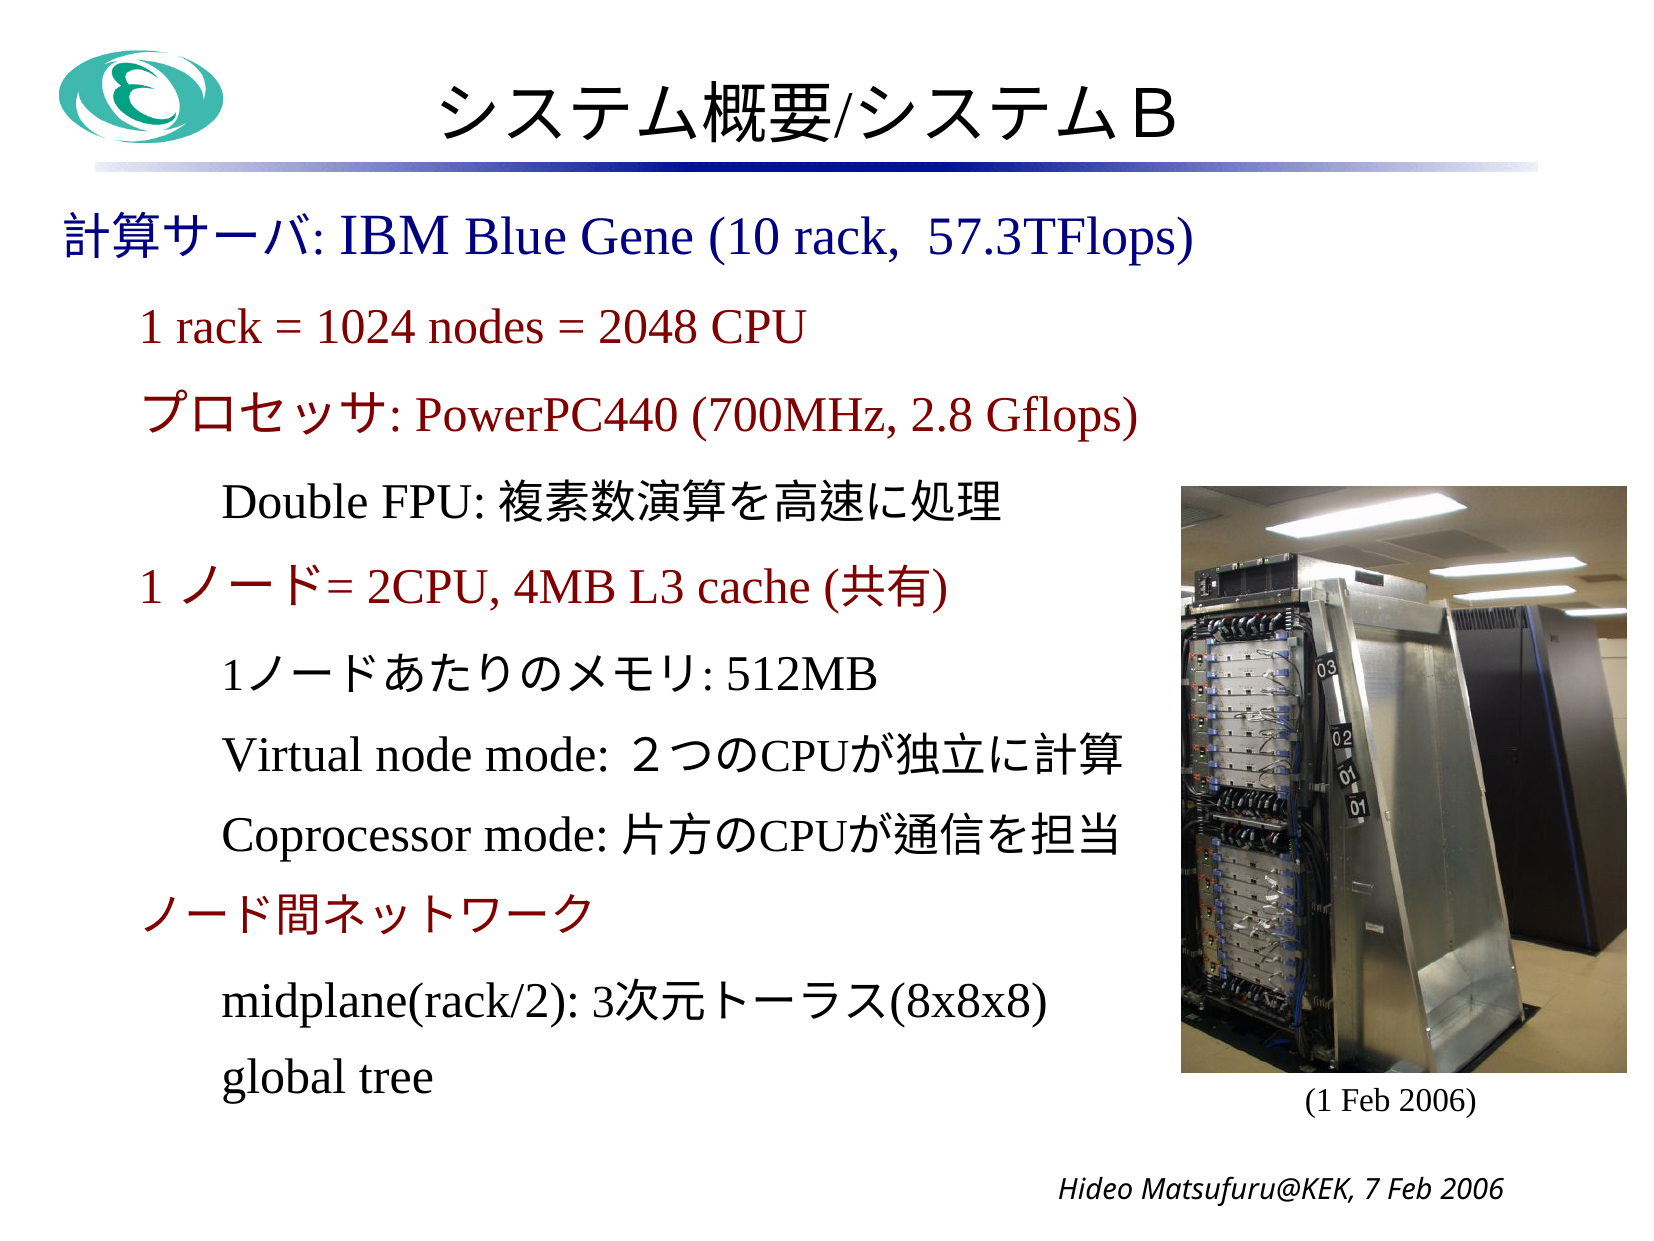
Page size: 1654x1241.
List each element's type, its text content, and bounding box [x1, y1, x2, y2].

text_box (1 Feb 2006) [1304, 1082, 1478, 1123]
list 計算サーバ: IBM Blue Gene (10 rack, 57.3TFlops) 1 rack = 1024 nodes = 2048 CPU プロセッサ: PowerPC440 (700MHz, 2.8 Gflops) Double FPU: 複素数演算を高速に処理 1 ノード= 2CPU, 4MB L3 cache (共有) 1ノードあたりのメモリ: 512MB Virtual node mode: ２つのCPUが独立に計算 Coprocessor mode: 片方のCPUが通信を担当 ノード間ネットワーク midplane(rack/2): 3次元トーラス(8x8x8) global tree [43, 201, 1434, 1123]
picture [1181, 486, 1627, 1073]
picture [52, 41, 230, 152]
picture [95, 162, 1538, 172]
title システム概要/システムＢ [181, 58, 1441, 166]
